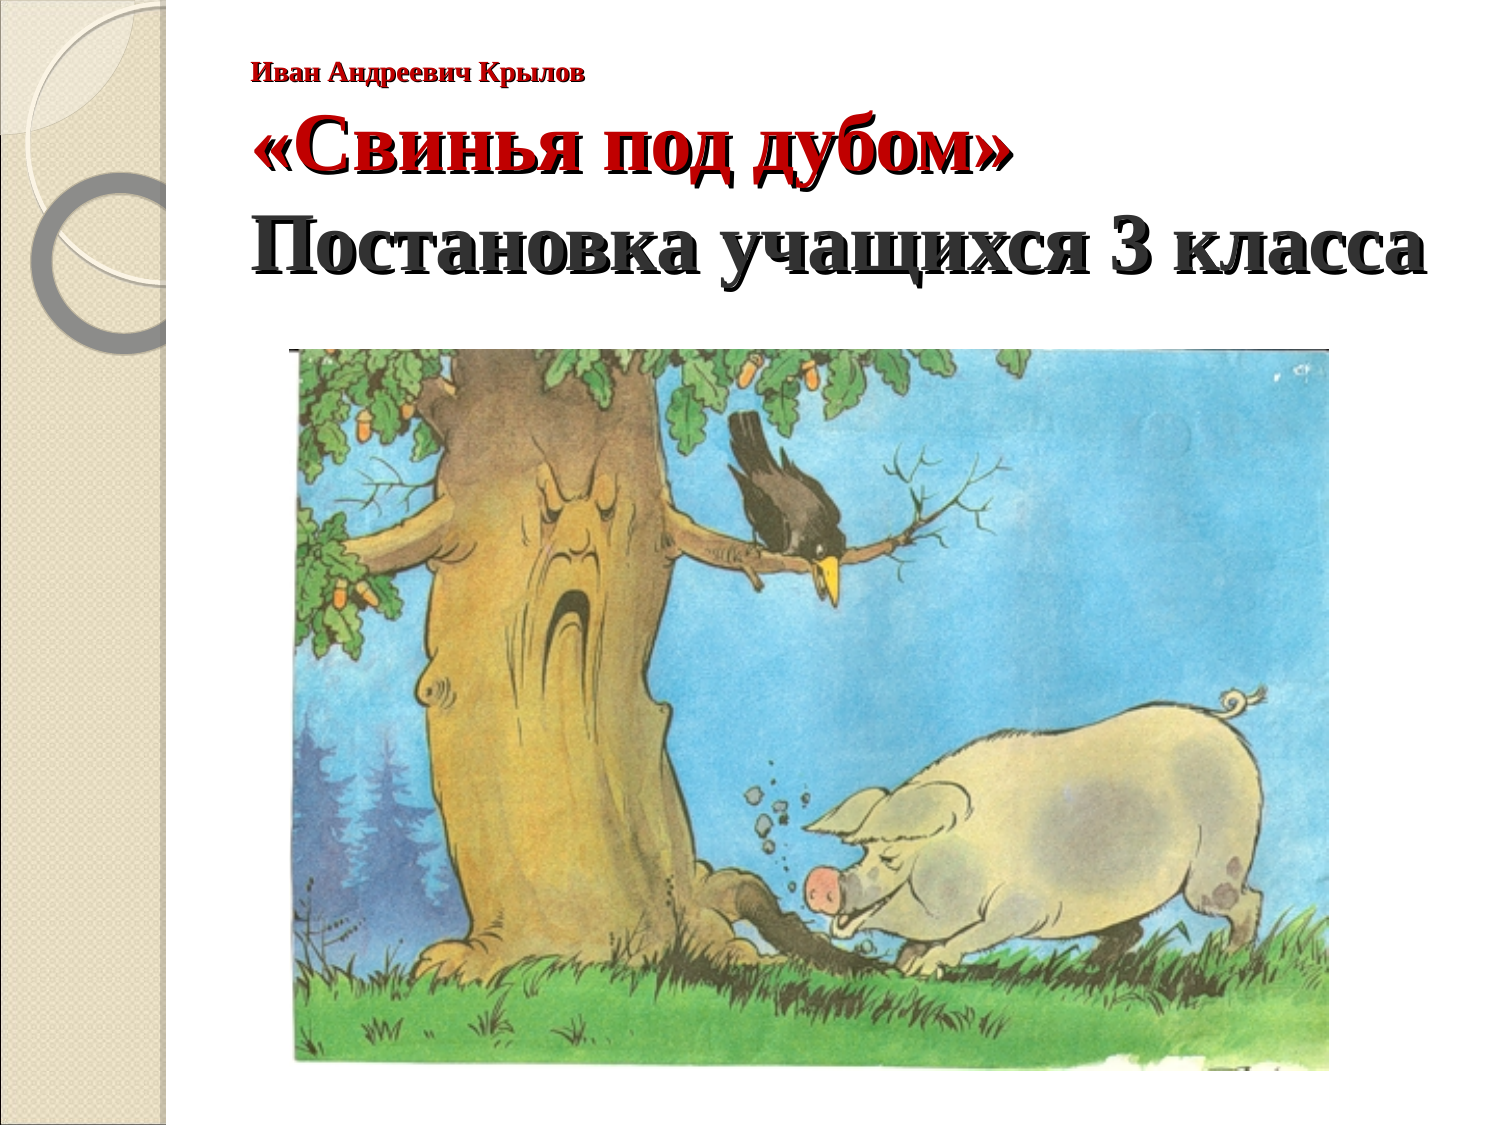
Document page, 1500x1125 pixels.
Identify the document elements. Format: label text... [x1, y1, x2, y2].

picture [289, 350, 1329, 1071]
title Иван Андреевич Крылов «Свинья под дубом» Постановка учащихся 3 класса [235, 45, 1466, 303]
